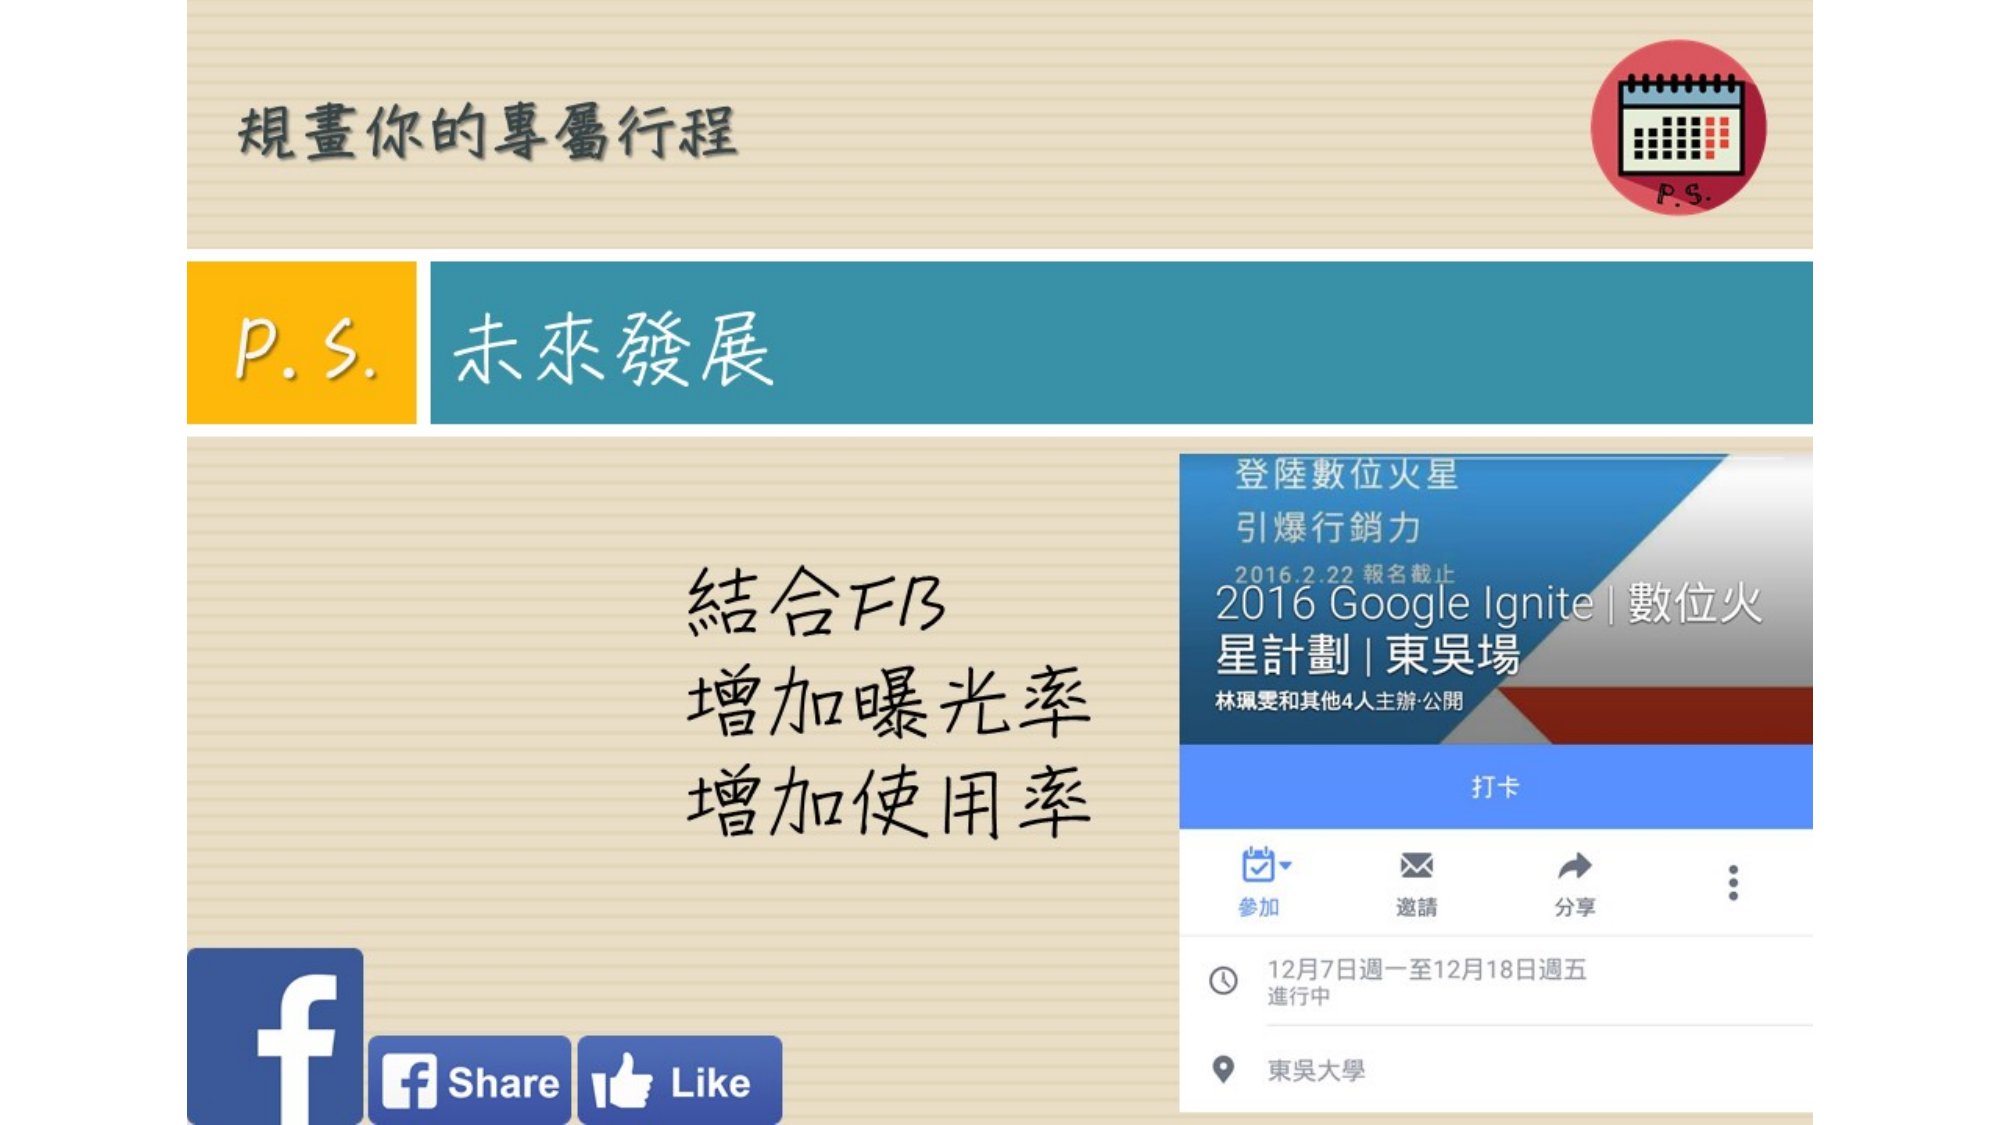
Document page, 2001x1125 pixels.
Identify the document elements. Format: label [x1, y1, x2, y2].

picture [187, 0, 1813, 1125]
